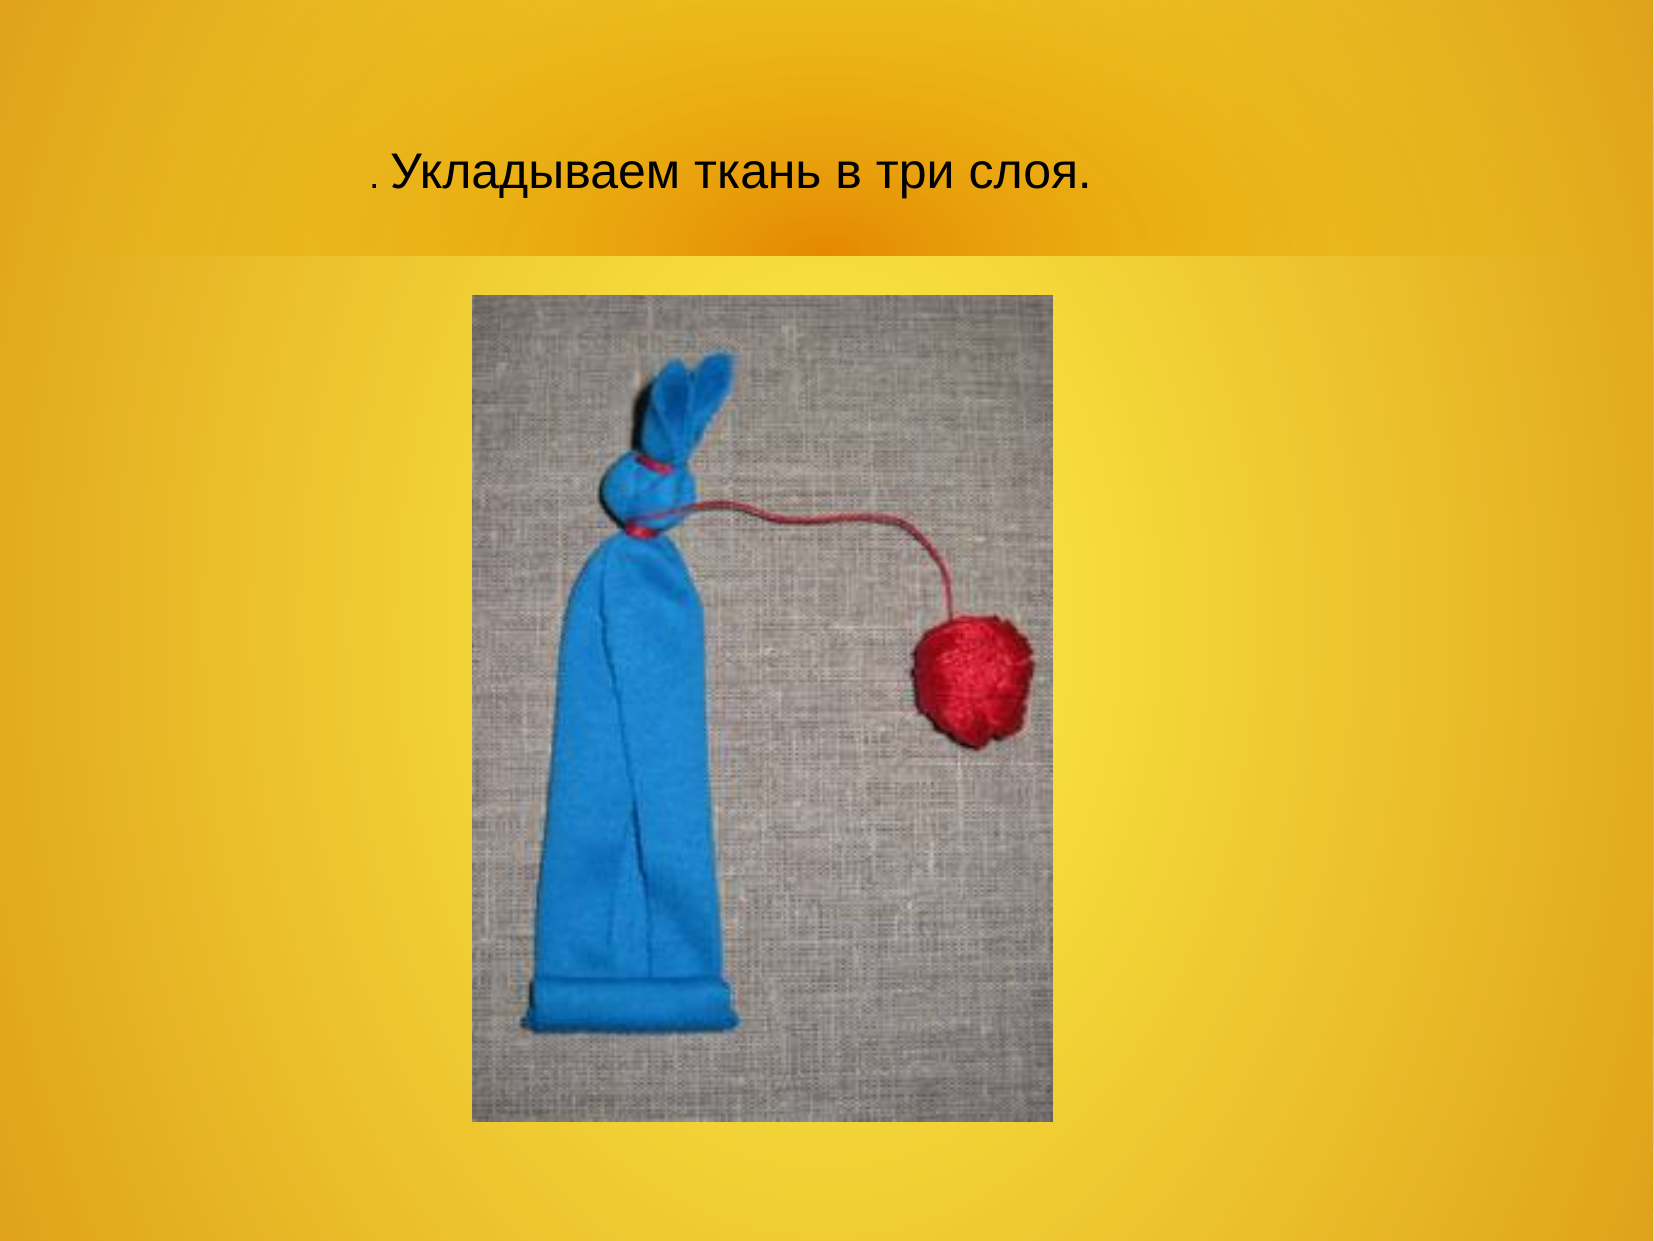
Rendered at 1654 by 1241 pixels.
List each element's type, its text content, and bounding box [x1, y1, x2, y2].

text_box . Укладываем ткань в три слоя. [354, 136, 1388, 207]
picture [472, 295, 1053, 1123]
